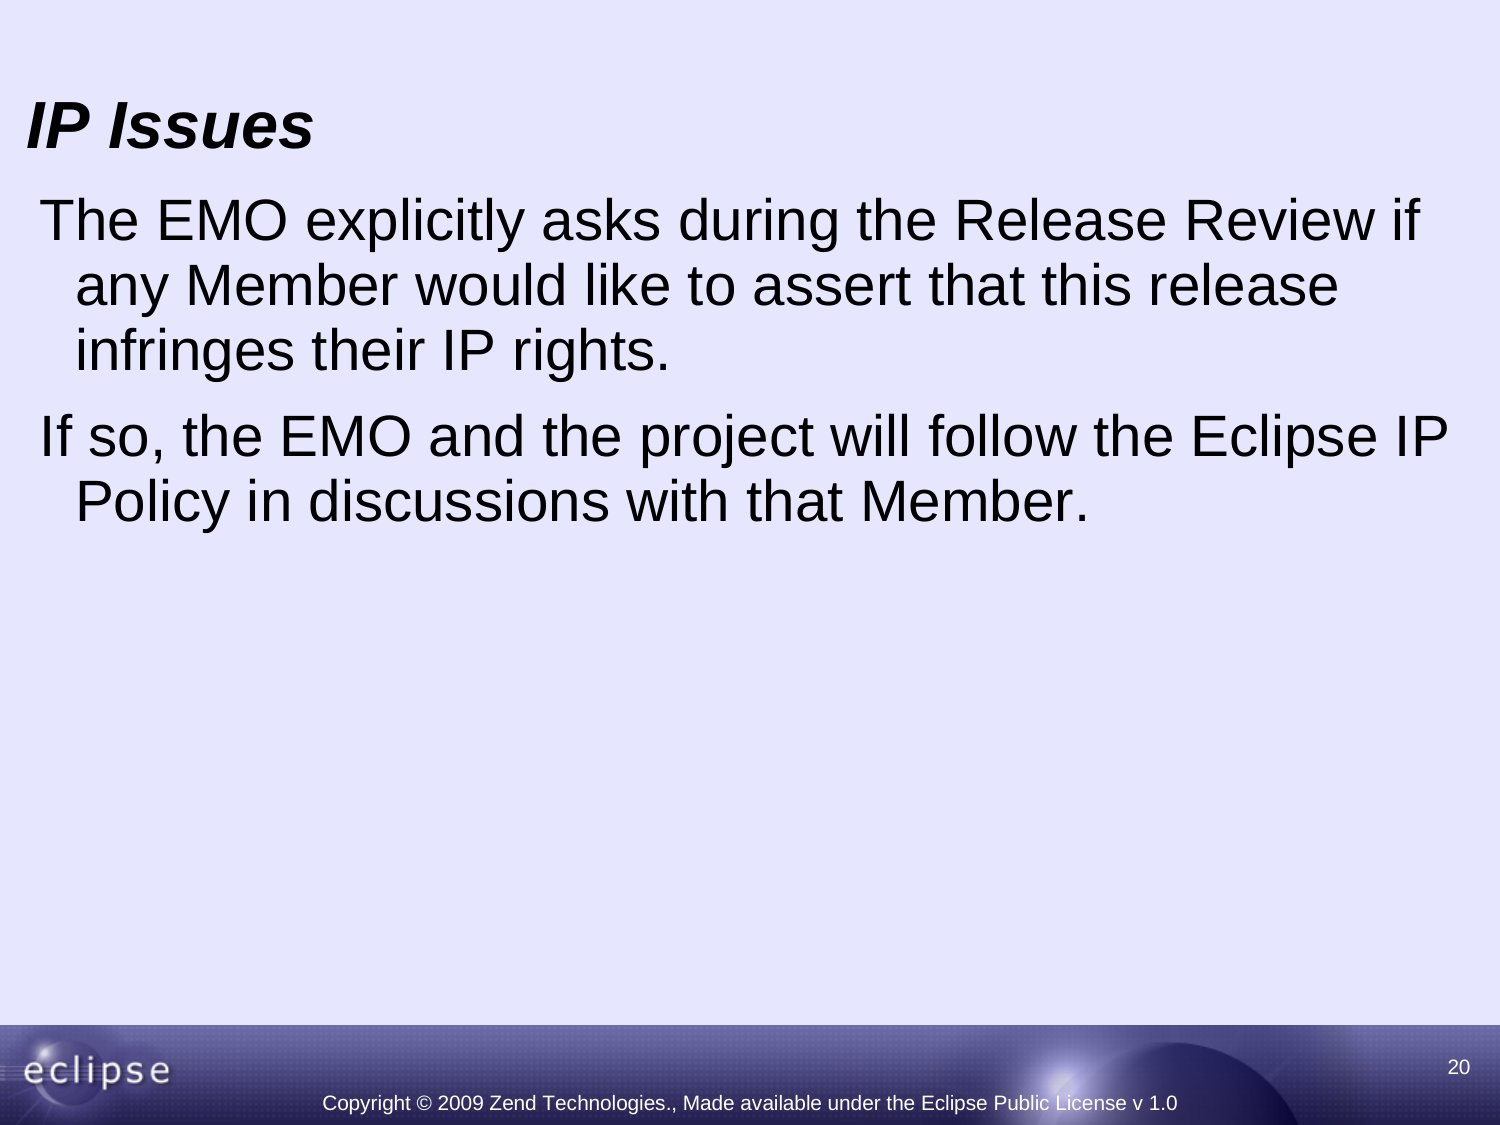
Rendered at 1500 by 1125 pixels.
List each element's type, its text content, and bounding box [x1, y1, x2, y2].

picture [0, 1025, 1500, 1125]
list The EMO explicitly asks during the Release Review if any Member would like to assert that this release infringes their IP rights. If so, the EMO and the project will follow the Eclipse IP Policy in discussions with that Member. [37, 187, 1463, 1021]
title IP Issues [26, 84, 1474, 172]
